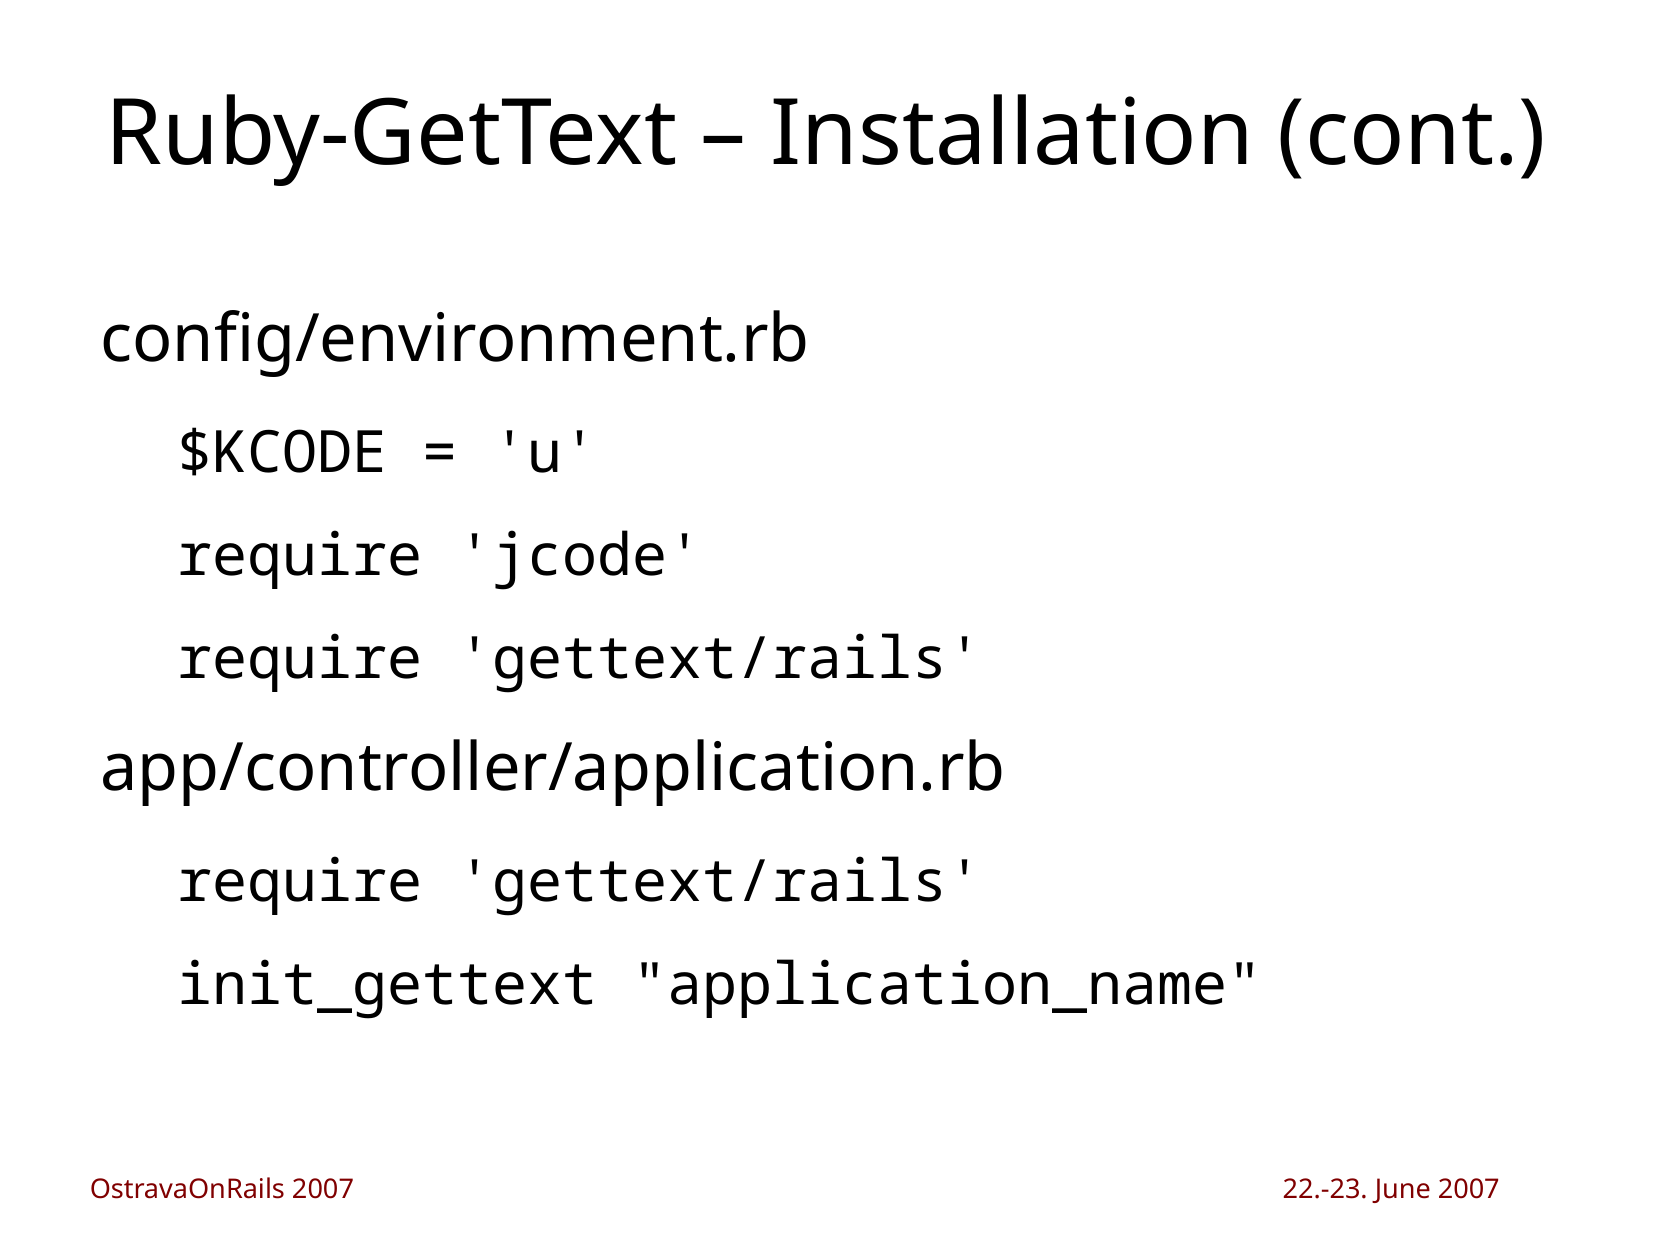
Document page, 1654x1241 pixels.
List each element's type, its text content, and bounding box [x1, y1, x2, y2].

title Ruby-GetText – Installation (cont.) [82, 33, 1571, 226]
list config/environment.rb $KCODE = 'u' require 'jcode' require 'gettext/rails' app/controller/application.rb require 'gettext/rails' init_gettext "application_name" [82, 290, 1571, 1094]
